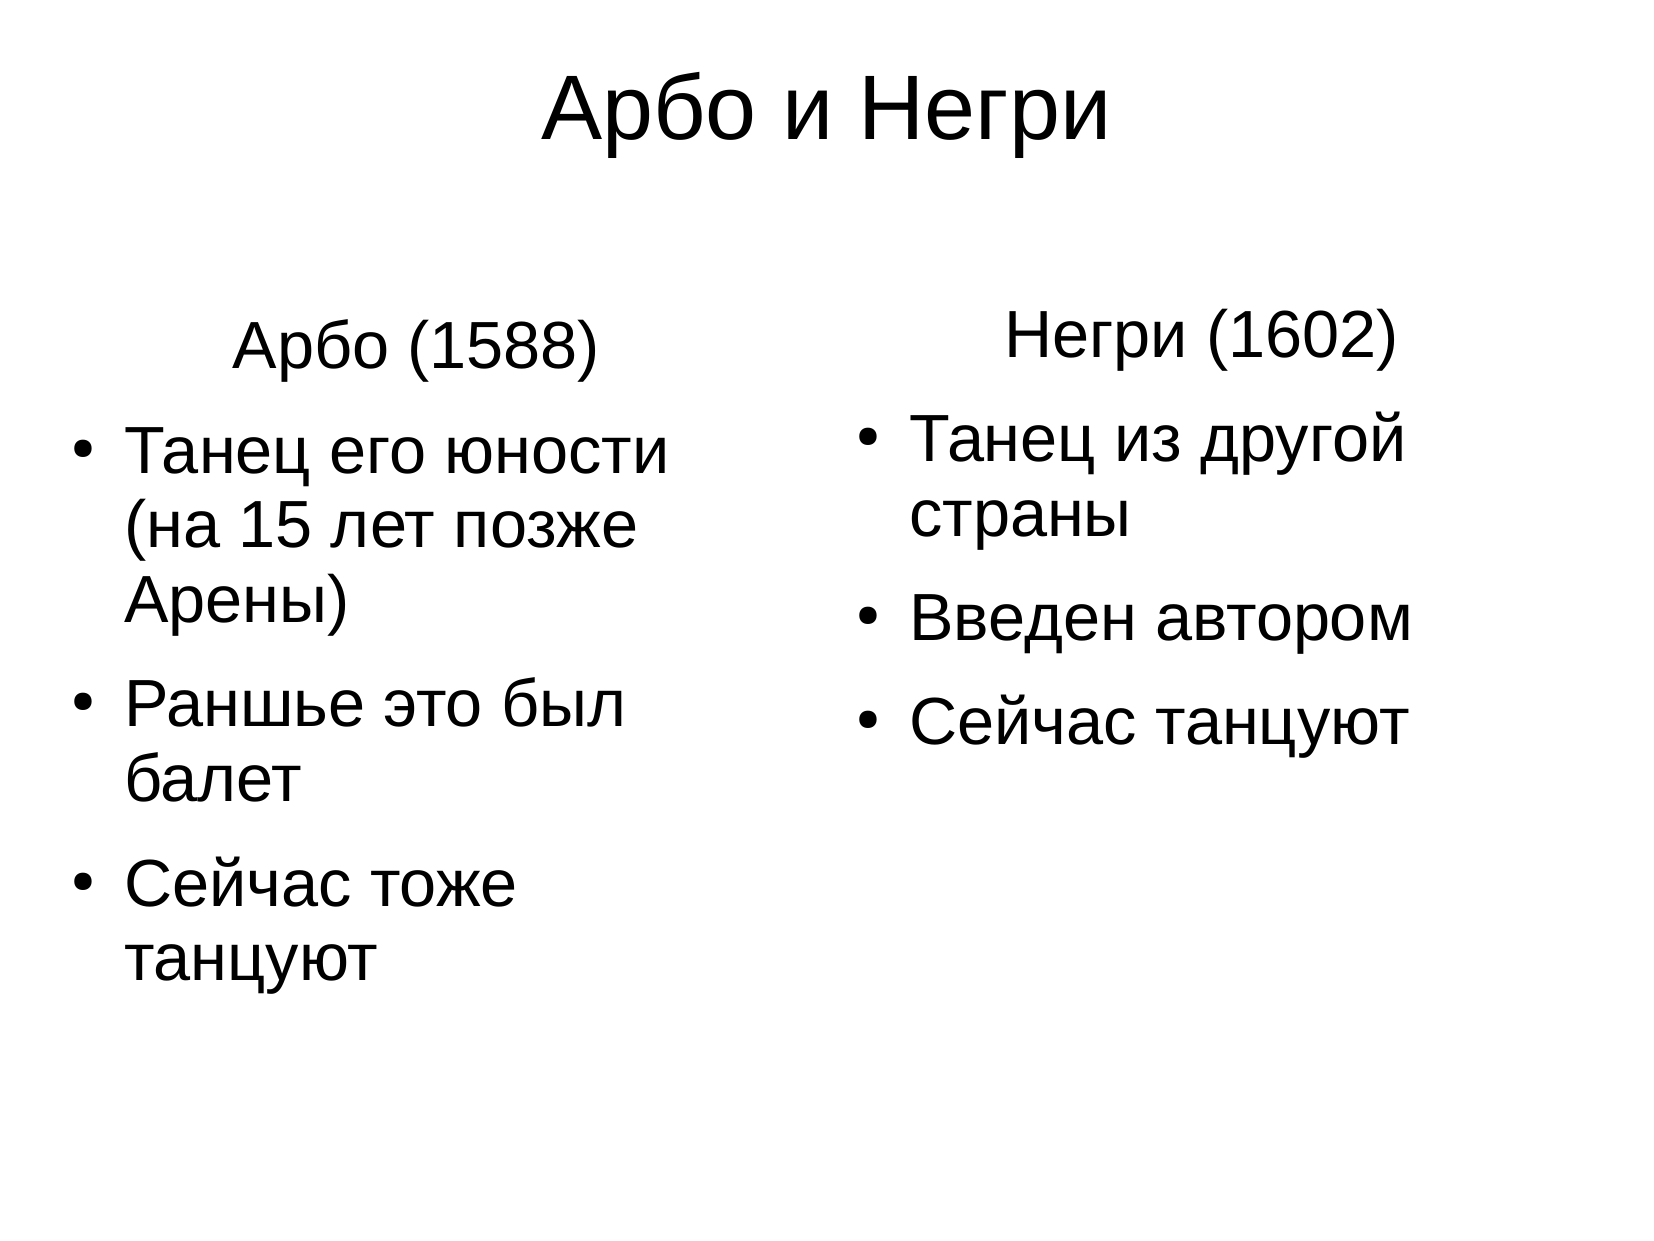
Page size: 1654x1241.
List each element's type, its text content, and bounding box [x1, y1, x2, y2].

list Арбо (1588) Танец его юности (на 15 лет позже Арены) Раншье это был балет Сейчас тоже танцуют [53, 308, 780, 1028]
list Негри (1602) Танец из другой страны Введен автором Сейчас танцуют [838, 296, 1565, 1016]
title Арбо и Негри [82, 37, 1571, 178]
